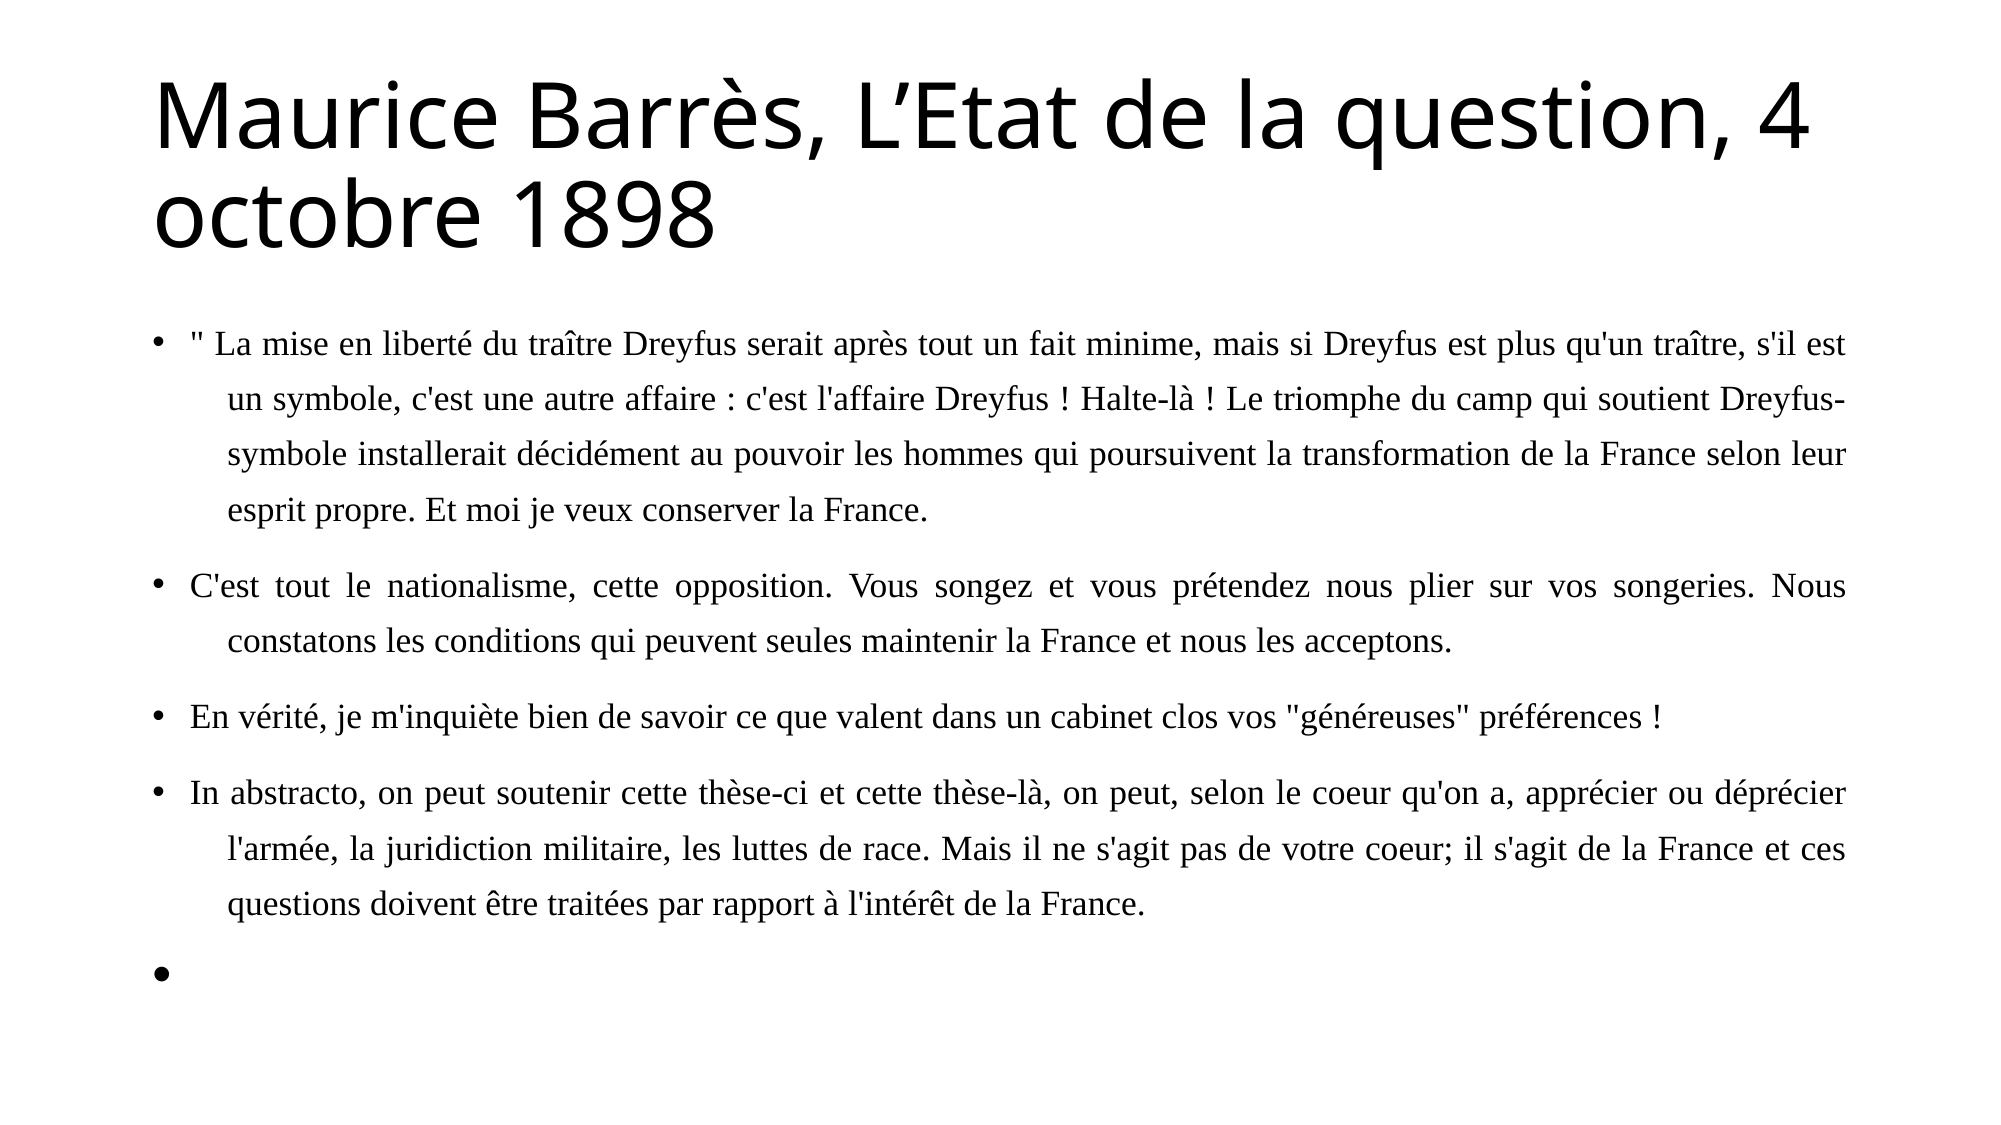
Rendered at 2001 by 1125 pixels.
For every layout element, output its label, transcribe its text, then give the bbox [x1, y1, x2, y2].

list " La mise en liberté du traître Dreyfus serait après tout un fait minime, mais si Dreyfus est plus qu'un traître, s'il est un symbole, c'est une autre affaire : c'est l'affaire Dreyfus ! Halte-là ! Le triomphe du camp qui soutient Dreyfus-symbole installerait décidément au pouvoir les hommes qui poursuivent la transformation de la France selon leur esprit propre. Et moi je veux conserver la France. C'est tout le nationalisme, cette opposition. Vous songez et vous prétendez nous plier sur vos songeries. Nous constatons les conditions qui peuvent seules maintenir la France et nous les acceptons. En vérité, je m'inquiète bien de savoir ce que valent dans un cabinet clos vos "généreuses" préférences ! In abstracto, on peut soutenir cette thèse-ci et cette thèse-là, on peut, selon le coeur qu'on a, apprécier ou déprécier l'armée, la juridiction militaire, les luttes de race. Mais il ne s'agit pas de votre coeur; il s'agit de la France et ces questions doivent être traitées par rapport à l'intérêt de la France. [137, 299, 1863, 1014]
title Maurice Barrès, L’Etat de la question, 4 octobre 1898 [137, 59, 1863, 278]
